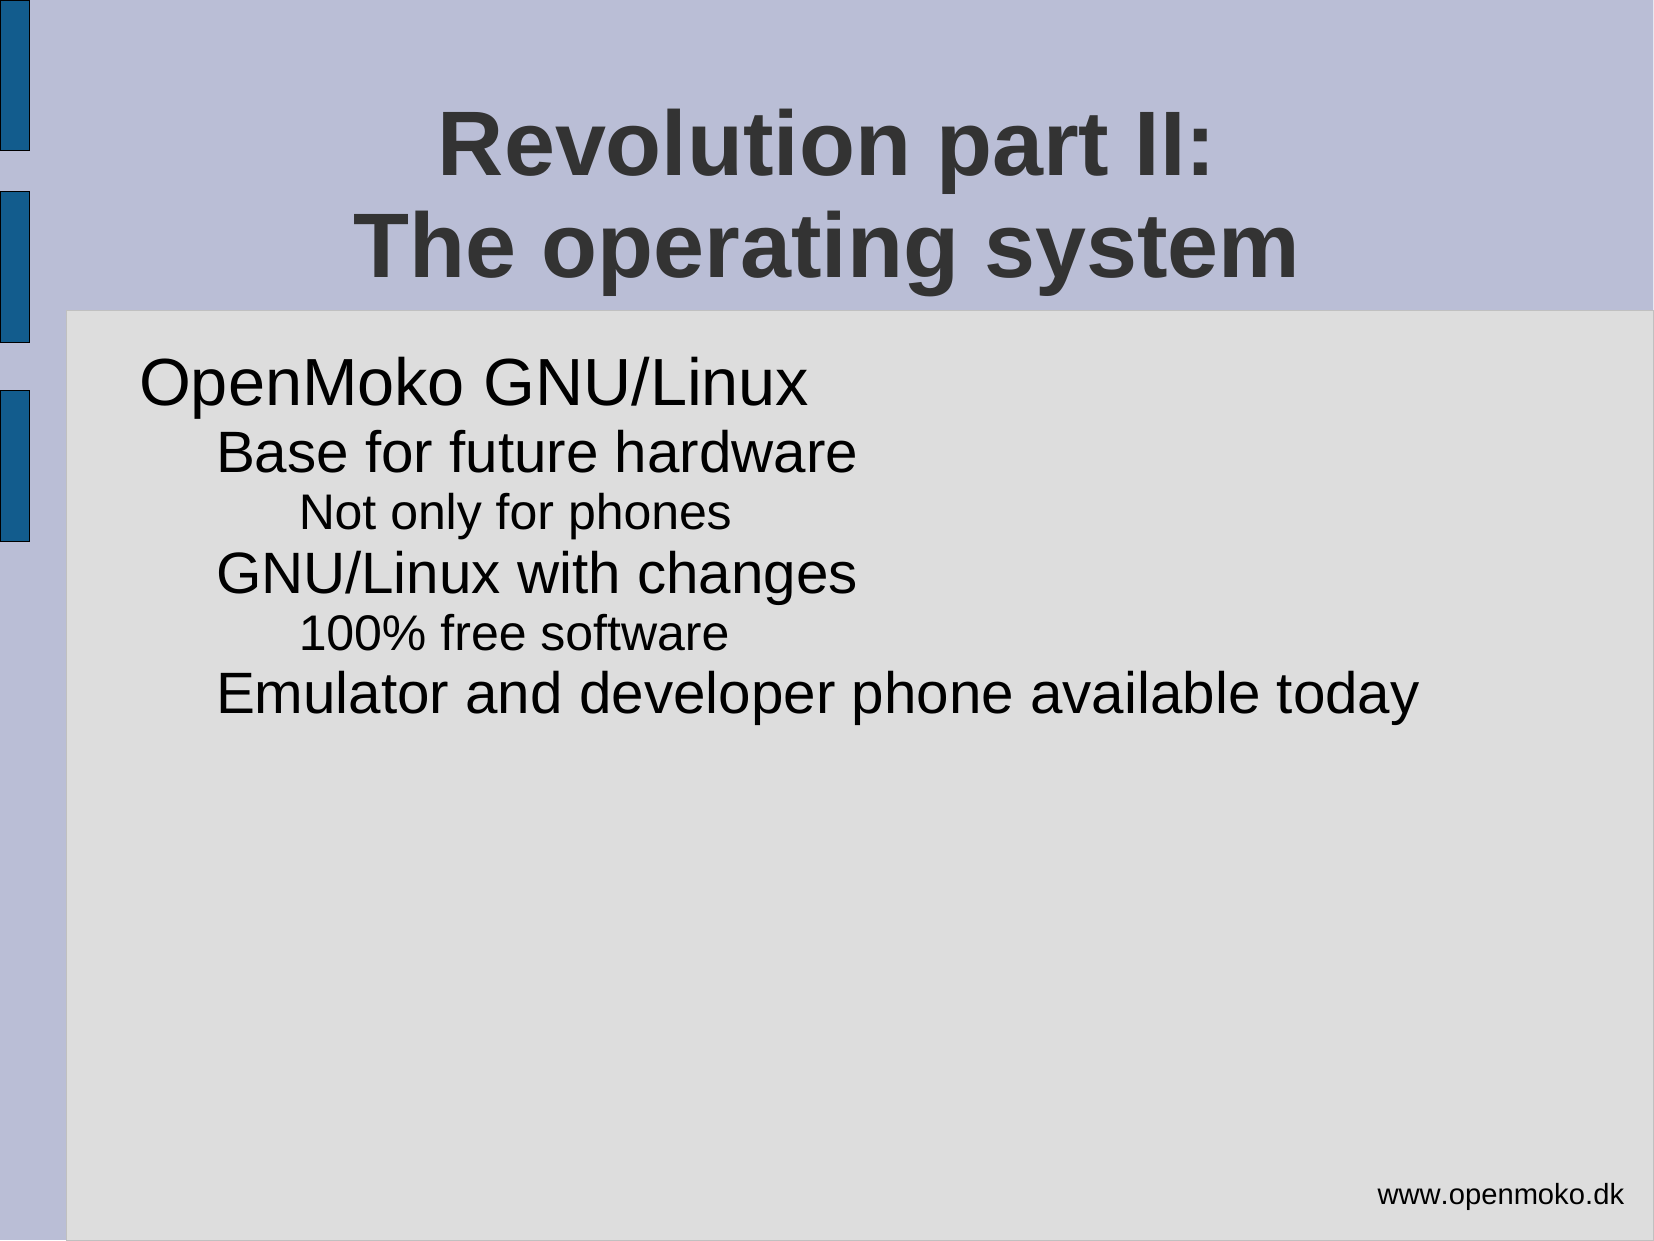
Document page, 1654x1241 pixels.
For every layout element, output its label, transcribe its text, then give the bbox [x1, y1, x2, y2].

title Revolution part II: The operating system [121, 76, 1534, 313]
list OpenMoko GNU/Linux Base for future hardware Not only for phones GNU/Linux with changes 100% free software Emulator and developer phone available today [121, 344, 1534, 1127]
